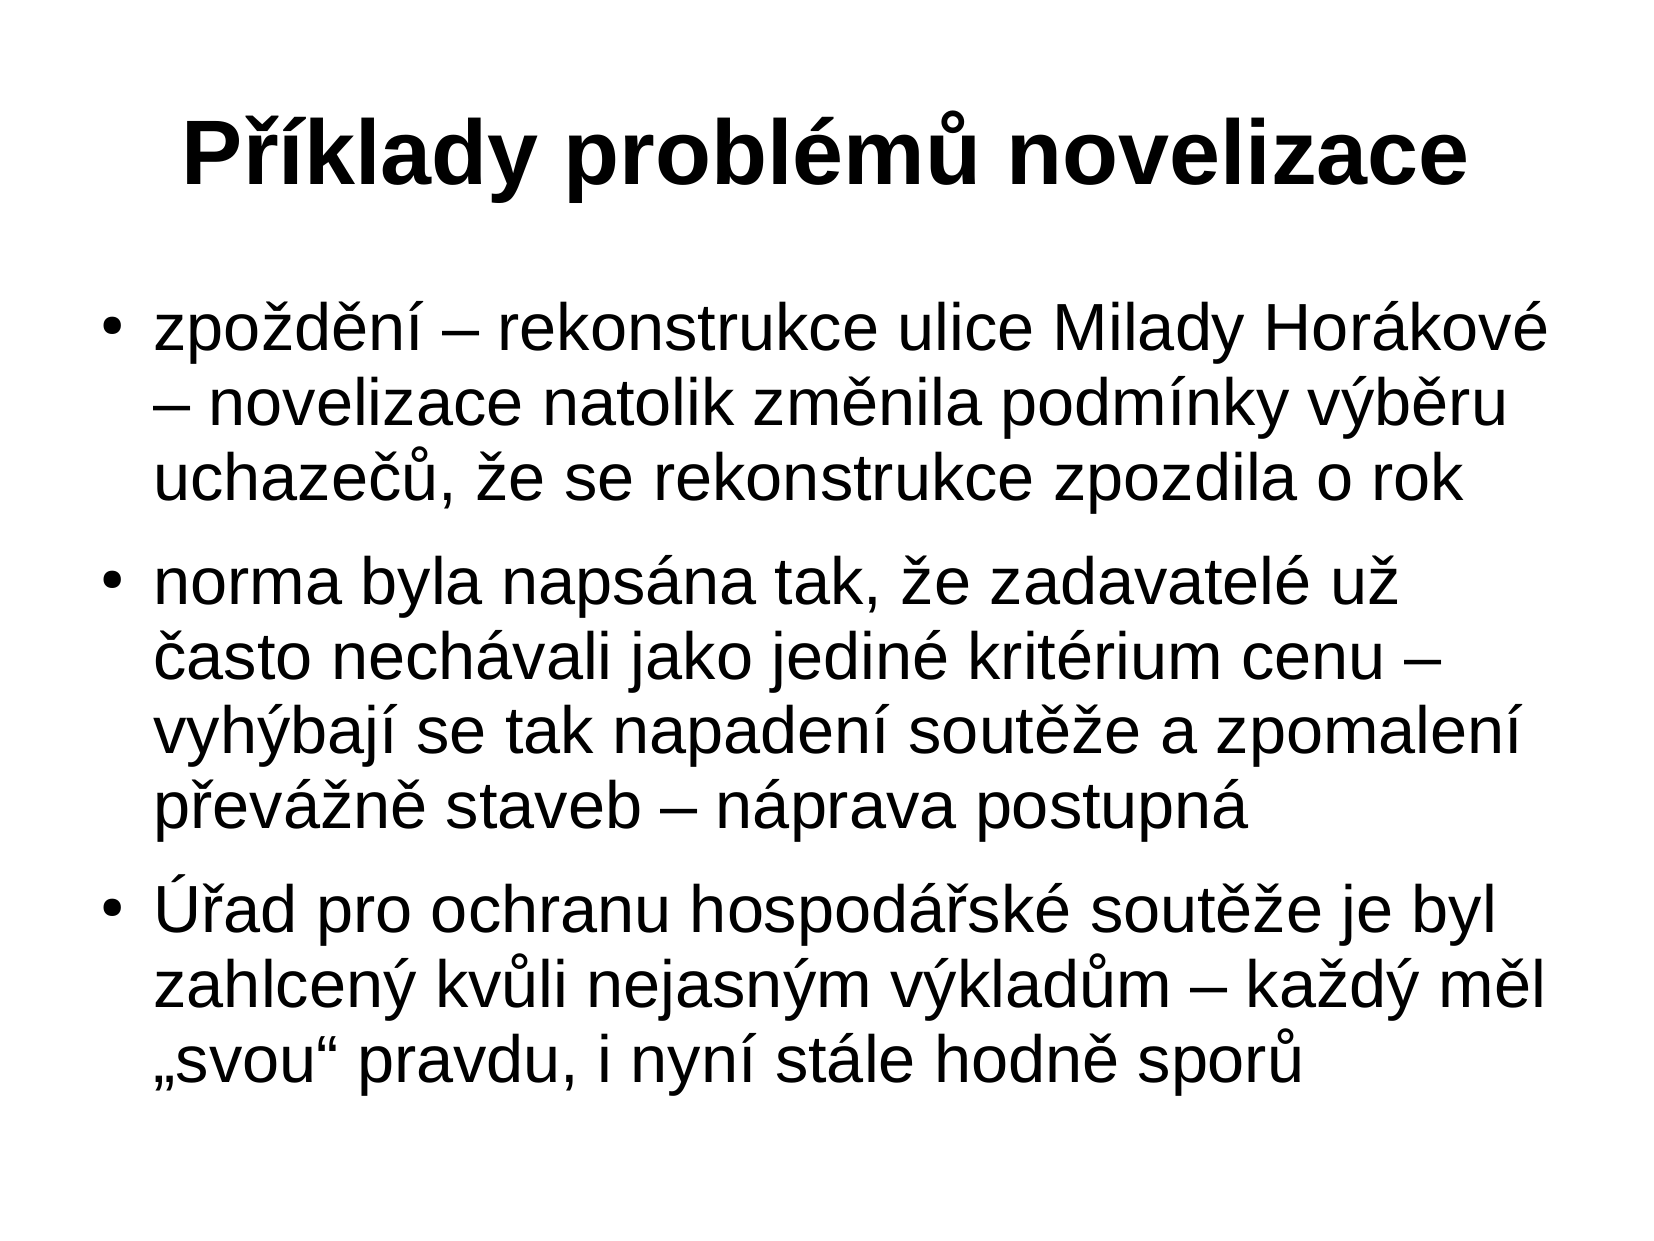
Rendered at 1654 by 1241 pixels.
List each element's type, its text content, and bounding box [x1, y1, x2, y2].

title Příklady problémů novelizace [82, 49, 1571, 257]
list zpoždění – rekonstrukce ulice Milady Horákové – novelizace natolik změnila podmínky výběru uchazečů, že se rekonstrukce zpozdila o rok norma byla napsána tak, že zadavatelé už často nechávali jako jediné kritérium cenu – vyhýbají se tak napadení soutěže a zpomalení převážně staveb – náprava postupná Úřad pro ochranu hospodářské soutěže je byl zahlcený kvůli nejasným výkladům – každý měl „svou“ pravdu, i nyní stále hodně sporů [82, 290, 1571, 1109]
